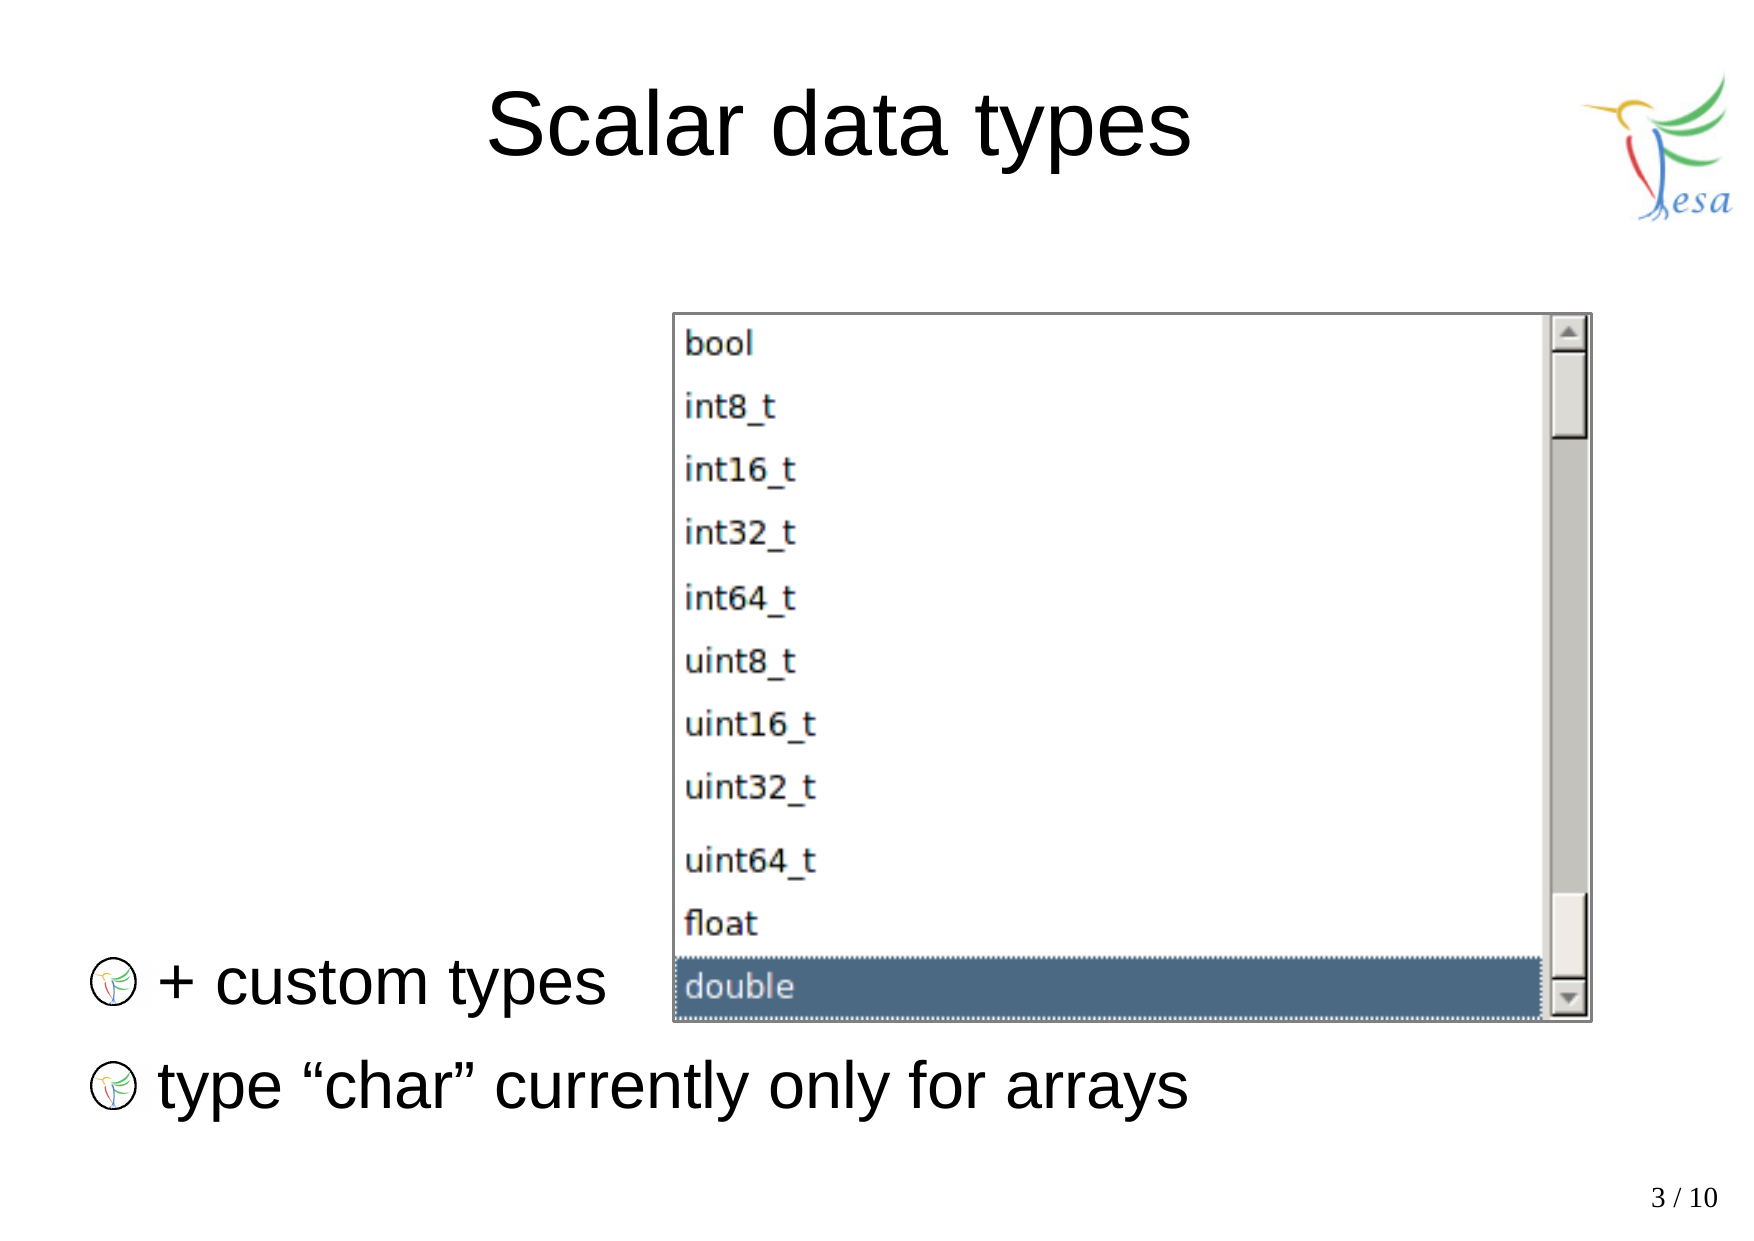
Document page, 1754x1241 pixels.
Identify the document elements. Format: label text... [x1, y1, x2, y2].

list + custom types type “char” currently only for arrays [72, 944, 1486, 1210]
picture [1590, 64, 1736, 222]
title Scalar data types [90, 19, 1590, 228]
picture [675, 314, 1591, 1021]
